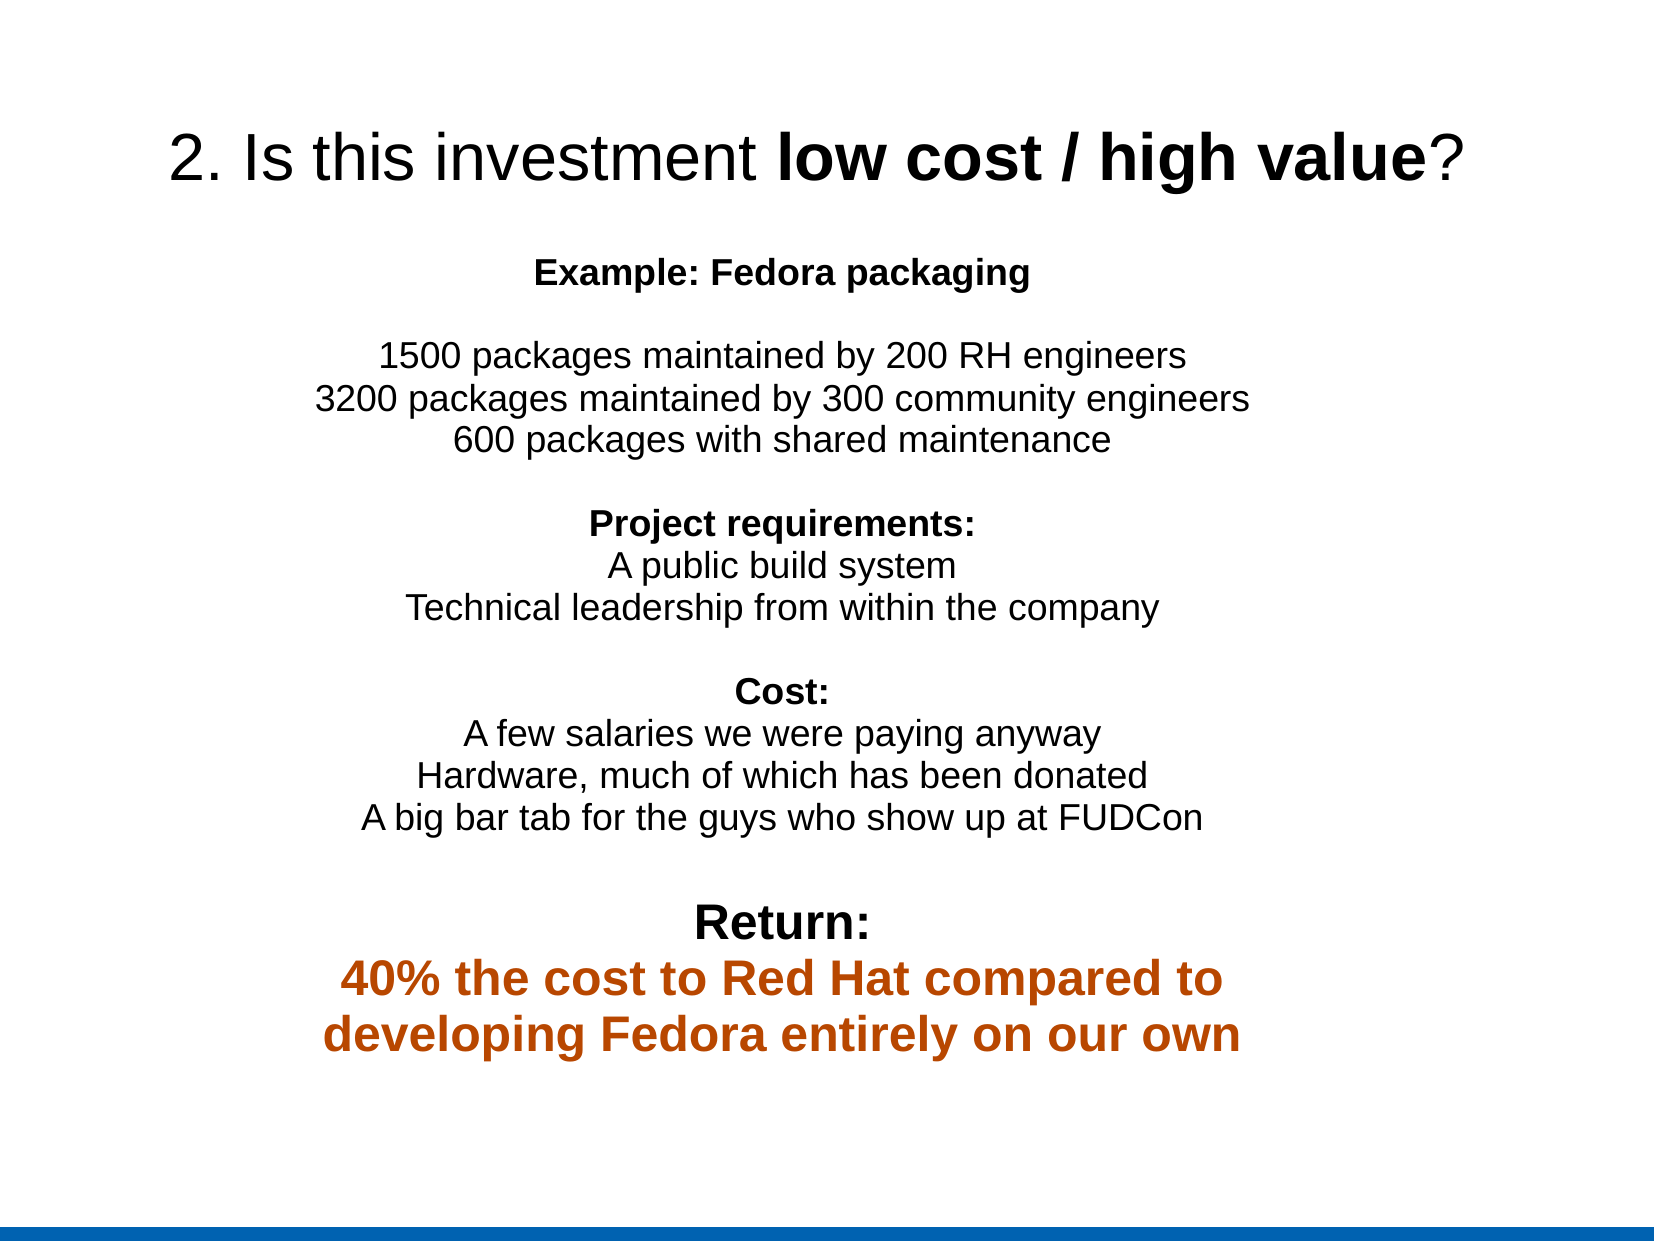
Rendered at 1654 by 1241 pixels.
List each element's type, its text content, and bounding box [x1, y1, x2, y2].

text_box 2. Is this investment low cost / high value? [112, 112, 1522, 203]
text_box Example: Fedora packaging 1500 packages maintained by 200 RH engineers 3200 packages maintained by 300 community engineers 600 packages with shared maintenance Project requirements: A public build system Technical leadership from within the company Cost: A few salaries we were paying anyway Hardware, much of which has been donated A big bar tab for the guys who show up at FUDCon Return: 40% the cost to Red Hat compared to developing Fedora entirely on our own [300, 243, 1269, 1167]
